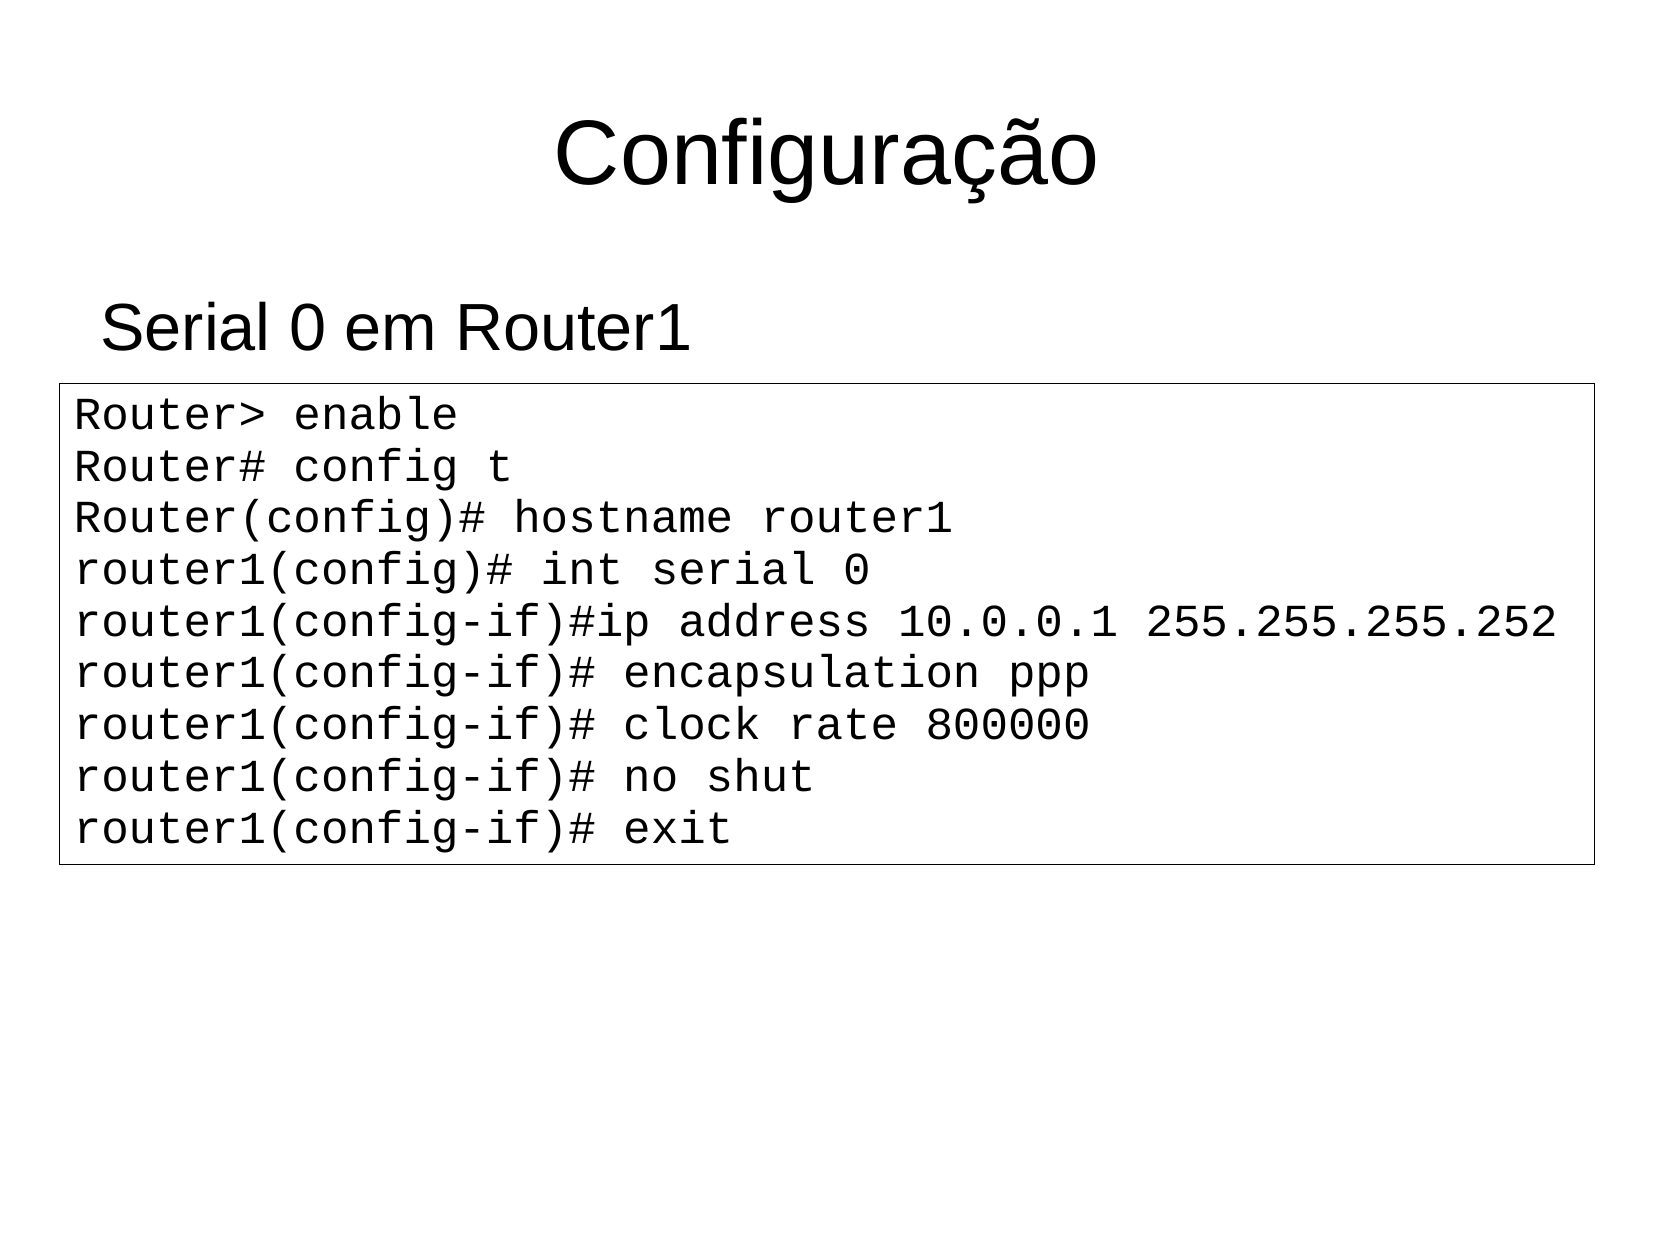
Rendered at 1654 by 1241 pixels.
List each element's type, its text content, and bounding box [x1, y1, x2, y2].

title Configuração [82, 49, 1571, 257]
list Serial 0 em Router1 [82, 290, 1571, 383]
text_box Router> enable Router# config t Router(config)# hostname router1 router1(config)# int serial 0 router1(config-if)#ip address 10.0.0.1 255.255.255.252 router1(config-if)# encapsulation ppp router1(config-if)# clock rate 800000 router1(config-if)# no shut router1(config-if)# exit [59, 383, 1595, 838]
